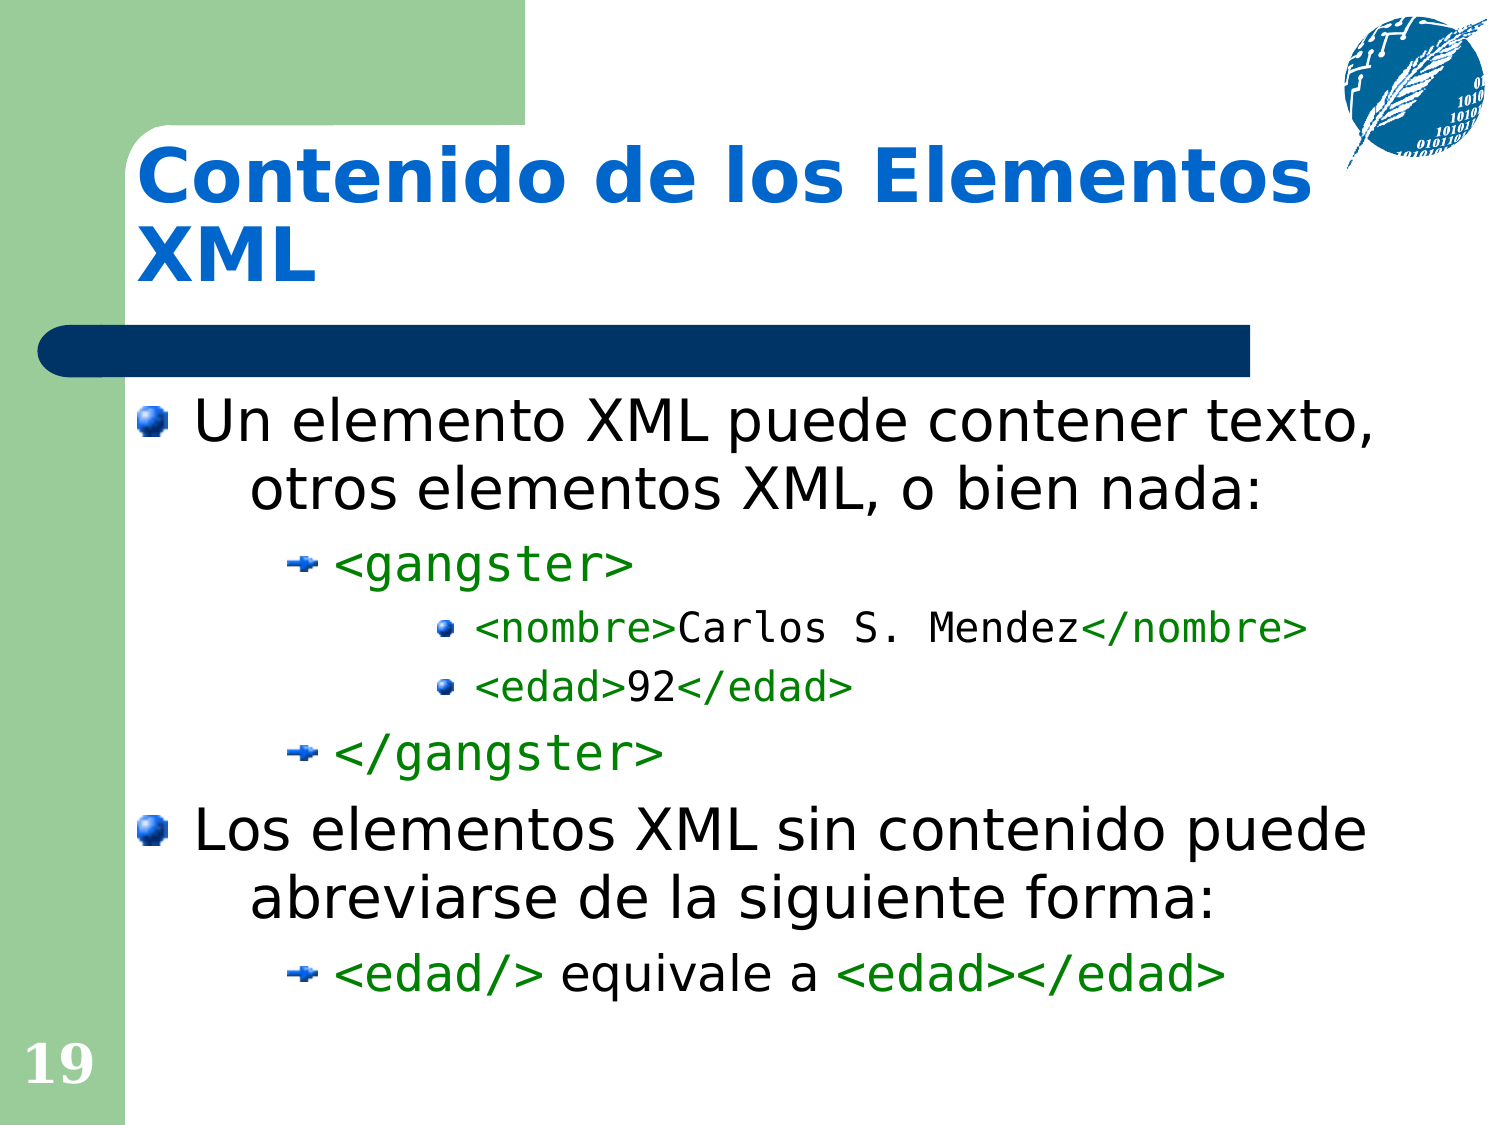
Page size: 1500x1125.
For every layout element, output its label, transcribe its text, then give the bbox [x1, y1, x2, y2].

picture [1427, 138, 1431, 148]
list Un elemento XML puede contener texto, otros elementos XML, o bien nada: <gangster> <nombre>Carlos S. Mendez</nombre> <edad>92</edad> </gangster> Los elementos XML sin contenido puede abreviarse de la siguiente forma: <edad/> equivale a <edad></edad> [137, 387, 1400, 1045]
title Contenido de los Elementos XML [136, 135, 1414, 302]
picture [1436, 127, 1450, 136]
picture [1341, 15, 1487, 172]
picture [1433, 139, 1440, 147]
picture [1416, 140, 1425, 149]
